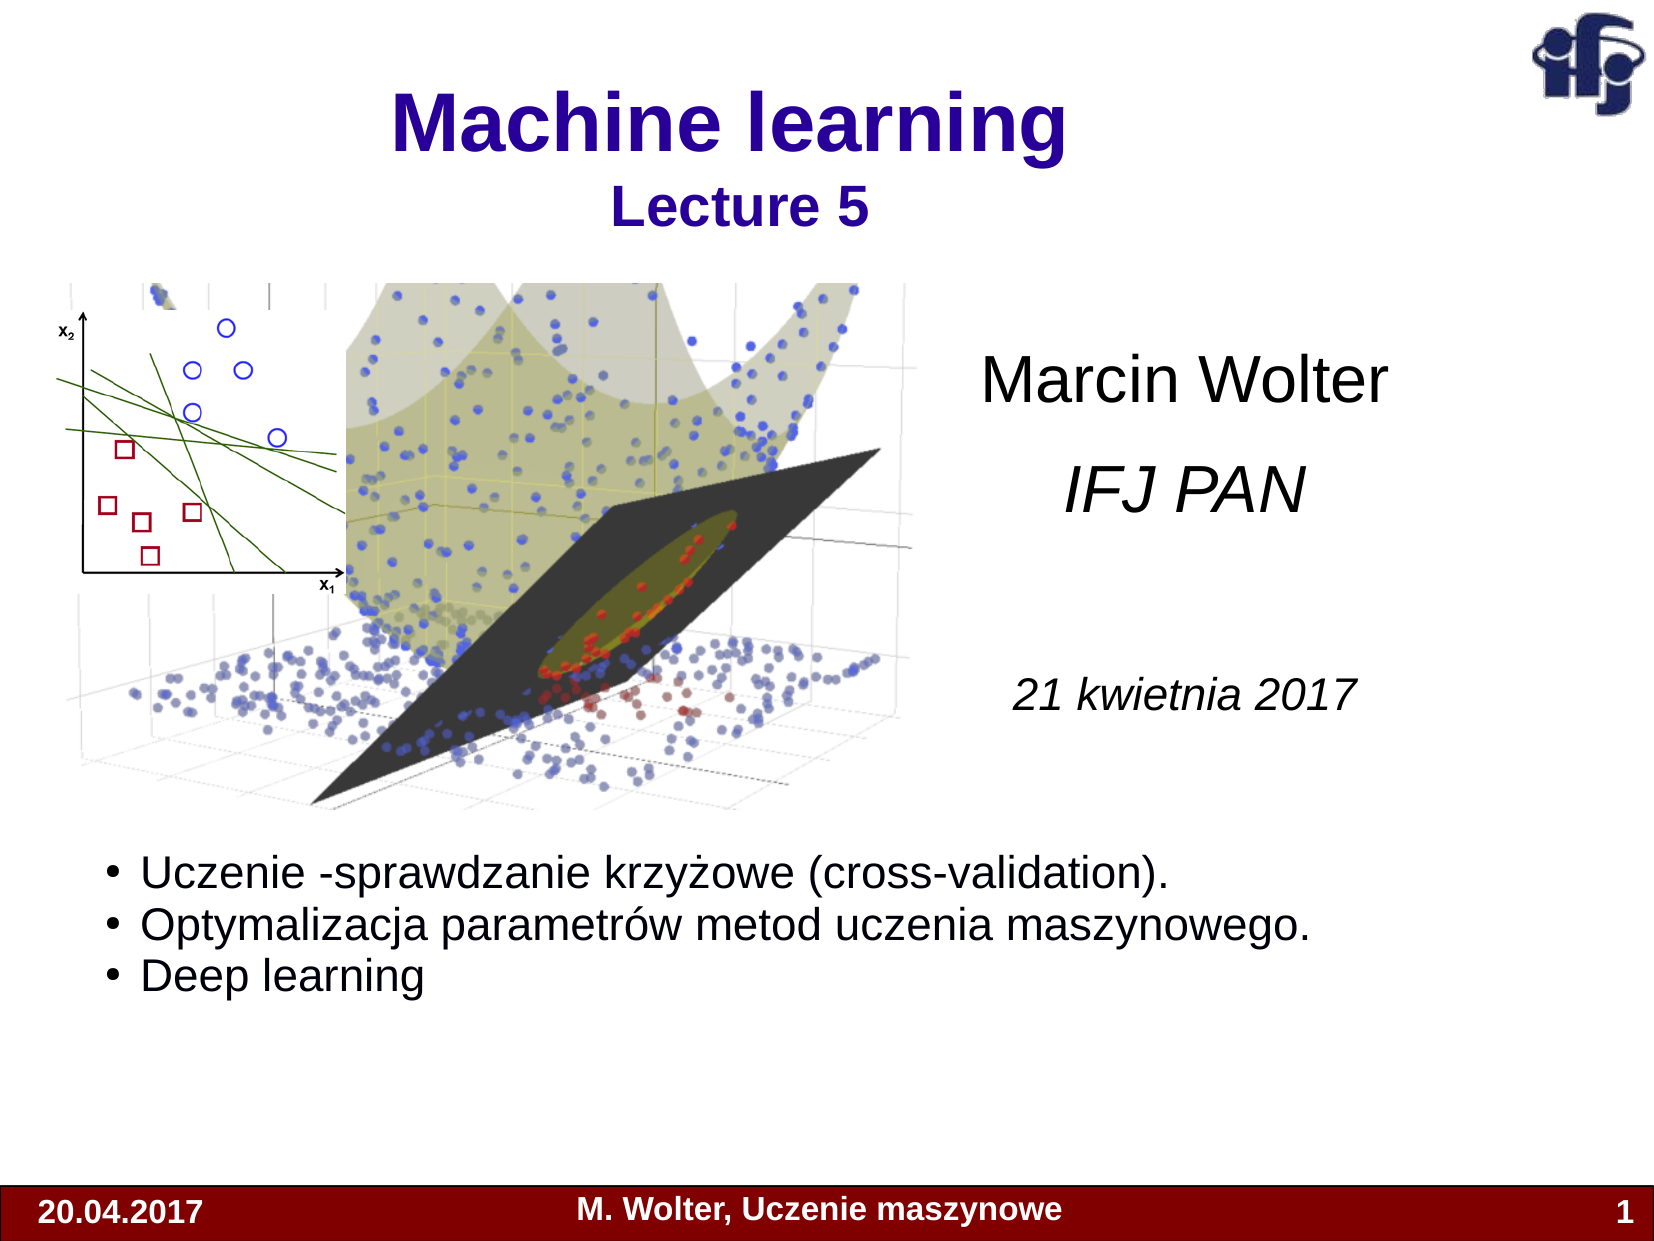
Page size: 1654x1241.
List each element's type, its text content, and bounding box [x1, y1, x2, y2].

picture [1525, 0, 1654, 129]
text_box Uczenie -sprawdzanie krzyżowe (cross-validation). Optymalizacja parametrów metod uczenia maszynowego. Deep learning [90, 840, 1516, 1141]
title Machine learning Lecture 5 [82, 49, 1250, 257]
picture [9, 283, 973, 811]
subtitle Marcin Wolter IFJ PAN 21 kwietnia 2017 [973, 290, 1591, 766]
